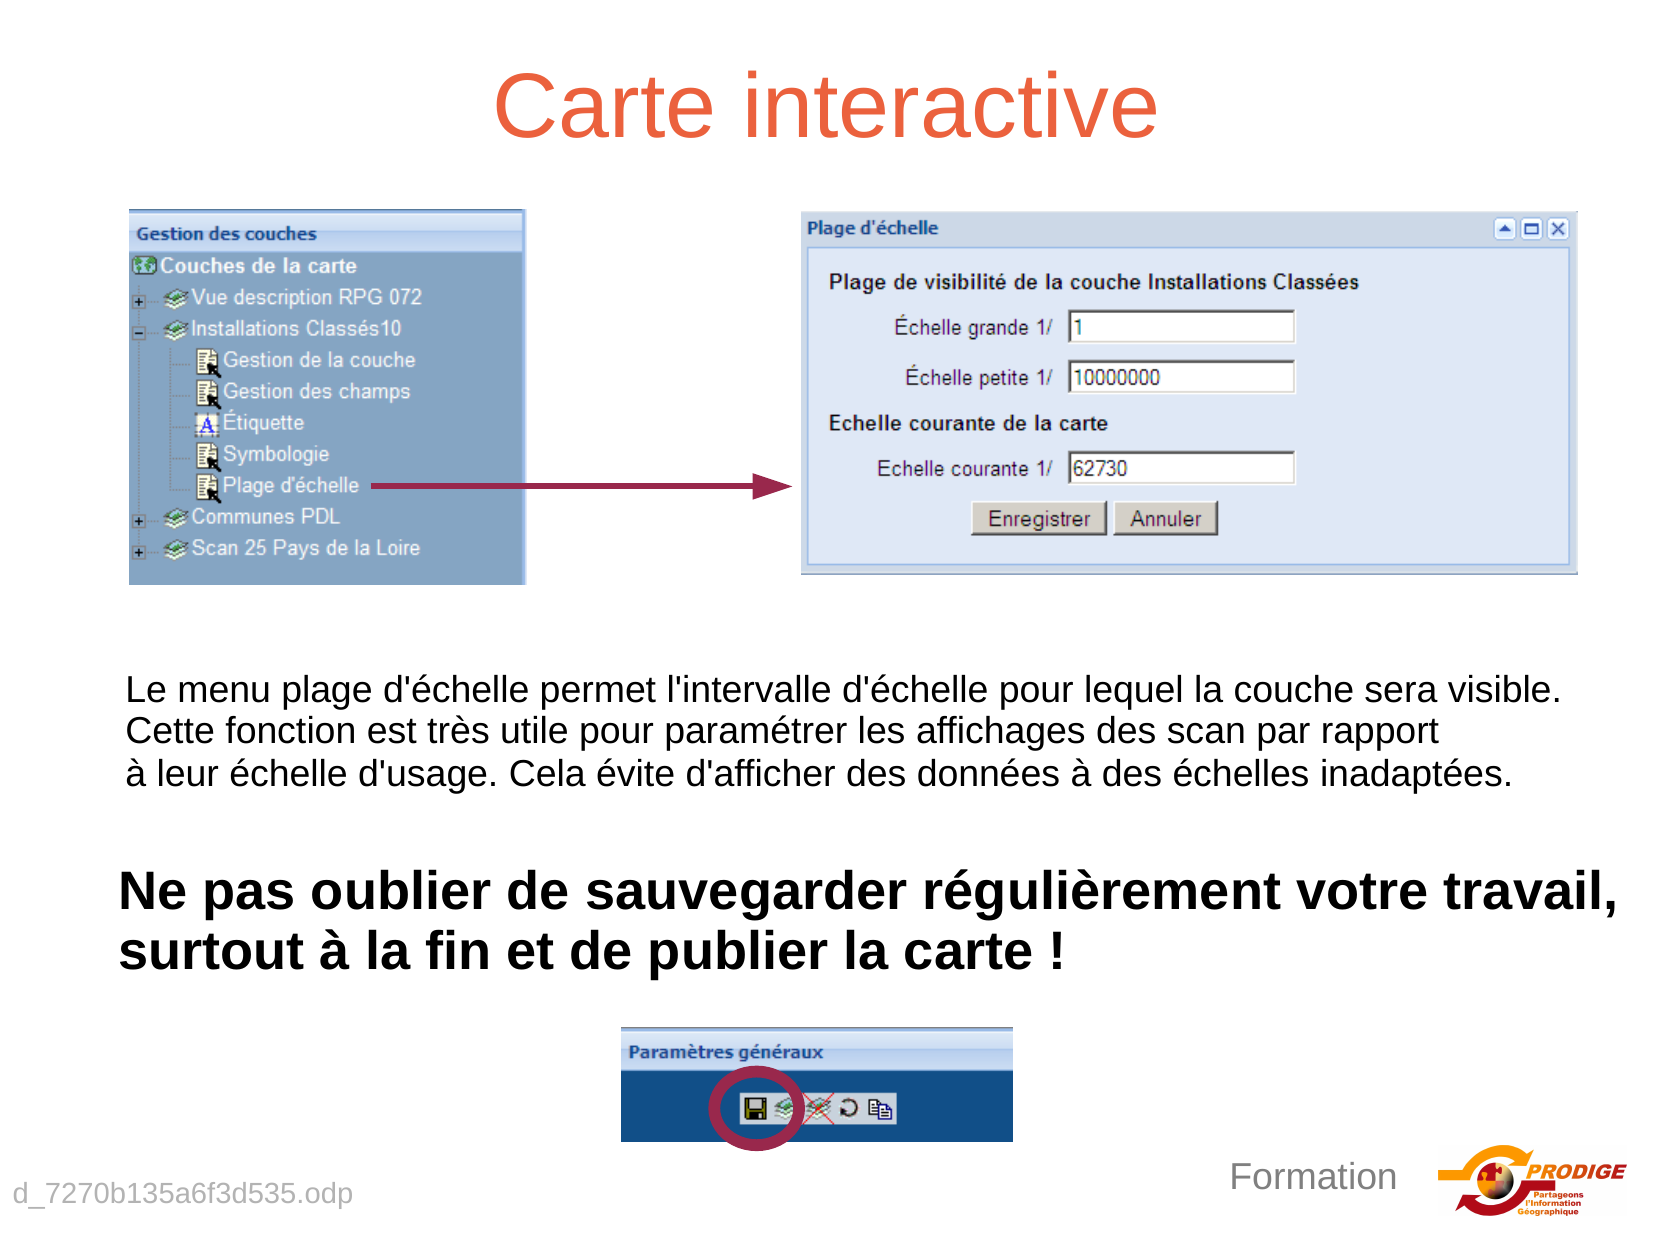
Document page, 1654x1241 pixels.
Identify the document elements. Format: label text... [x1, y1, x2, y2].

picture [1438, 1145, 1627, 1216]
picture [129, 209, 527, 585]
text_box Le menu plage d'échelle permet l'intervalle d'échelle pour lequel la couche sera visible. Cette fonction est très utile pour paramétrer les affichages des scan par rapport à leur échelle d'usage. Cela évite d'afficher des données à des échelles inadaptées. [110, 660, 1578, 802]
picture [801, 211, 1578, 575]
picture [721, 1078, 793, 1139]
picture [621, 1027, 1013, 1142]
title Carte interactive [82, 9, 1571, 202]
text_box Ne pas oublier de sauvegarder régulièrement votre travail, surtout à la fin et de publier la carte ! [103, 852, 1636, 992]
